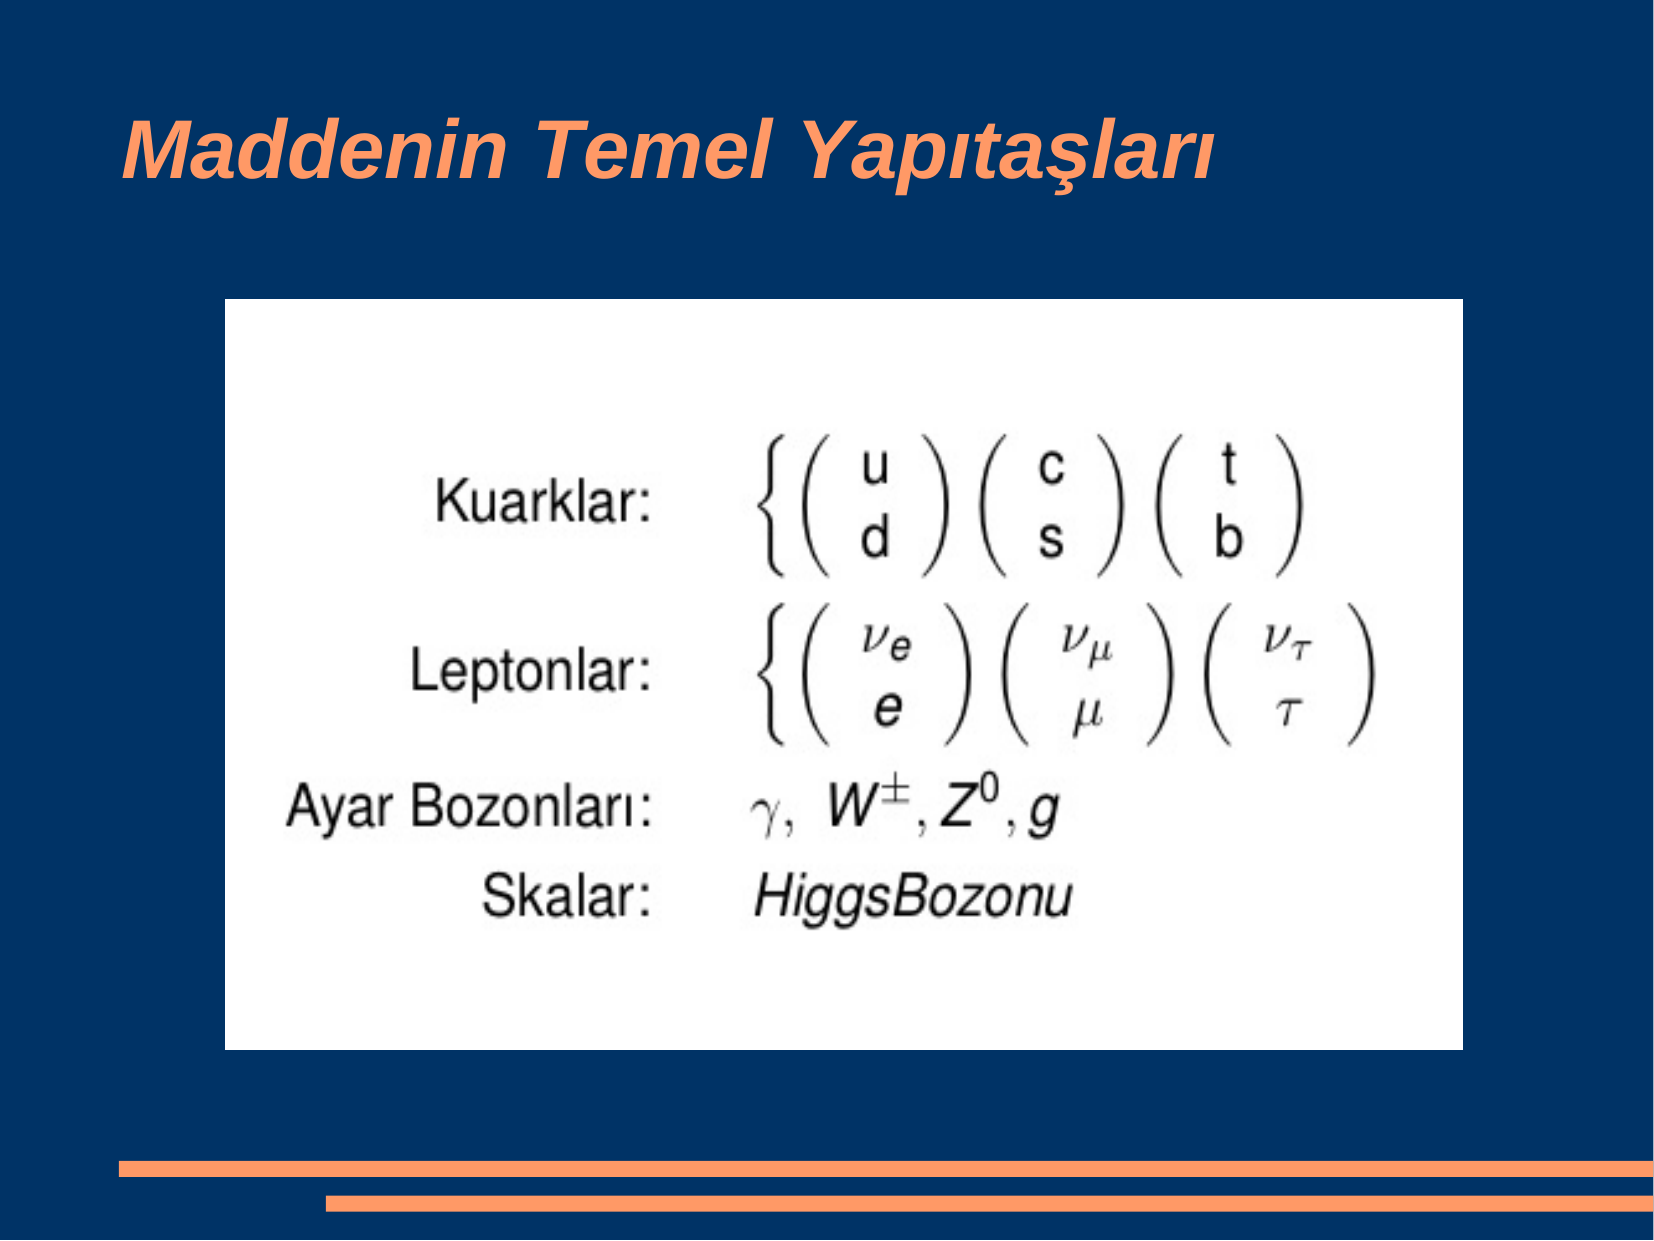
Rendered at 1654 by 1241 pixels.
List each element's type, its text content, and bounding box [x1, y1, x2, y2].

title Maddenin Temel Yapıtaşları [121, 46, 1534, 254]
picture [225, 299, 1463, 1051]
